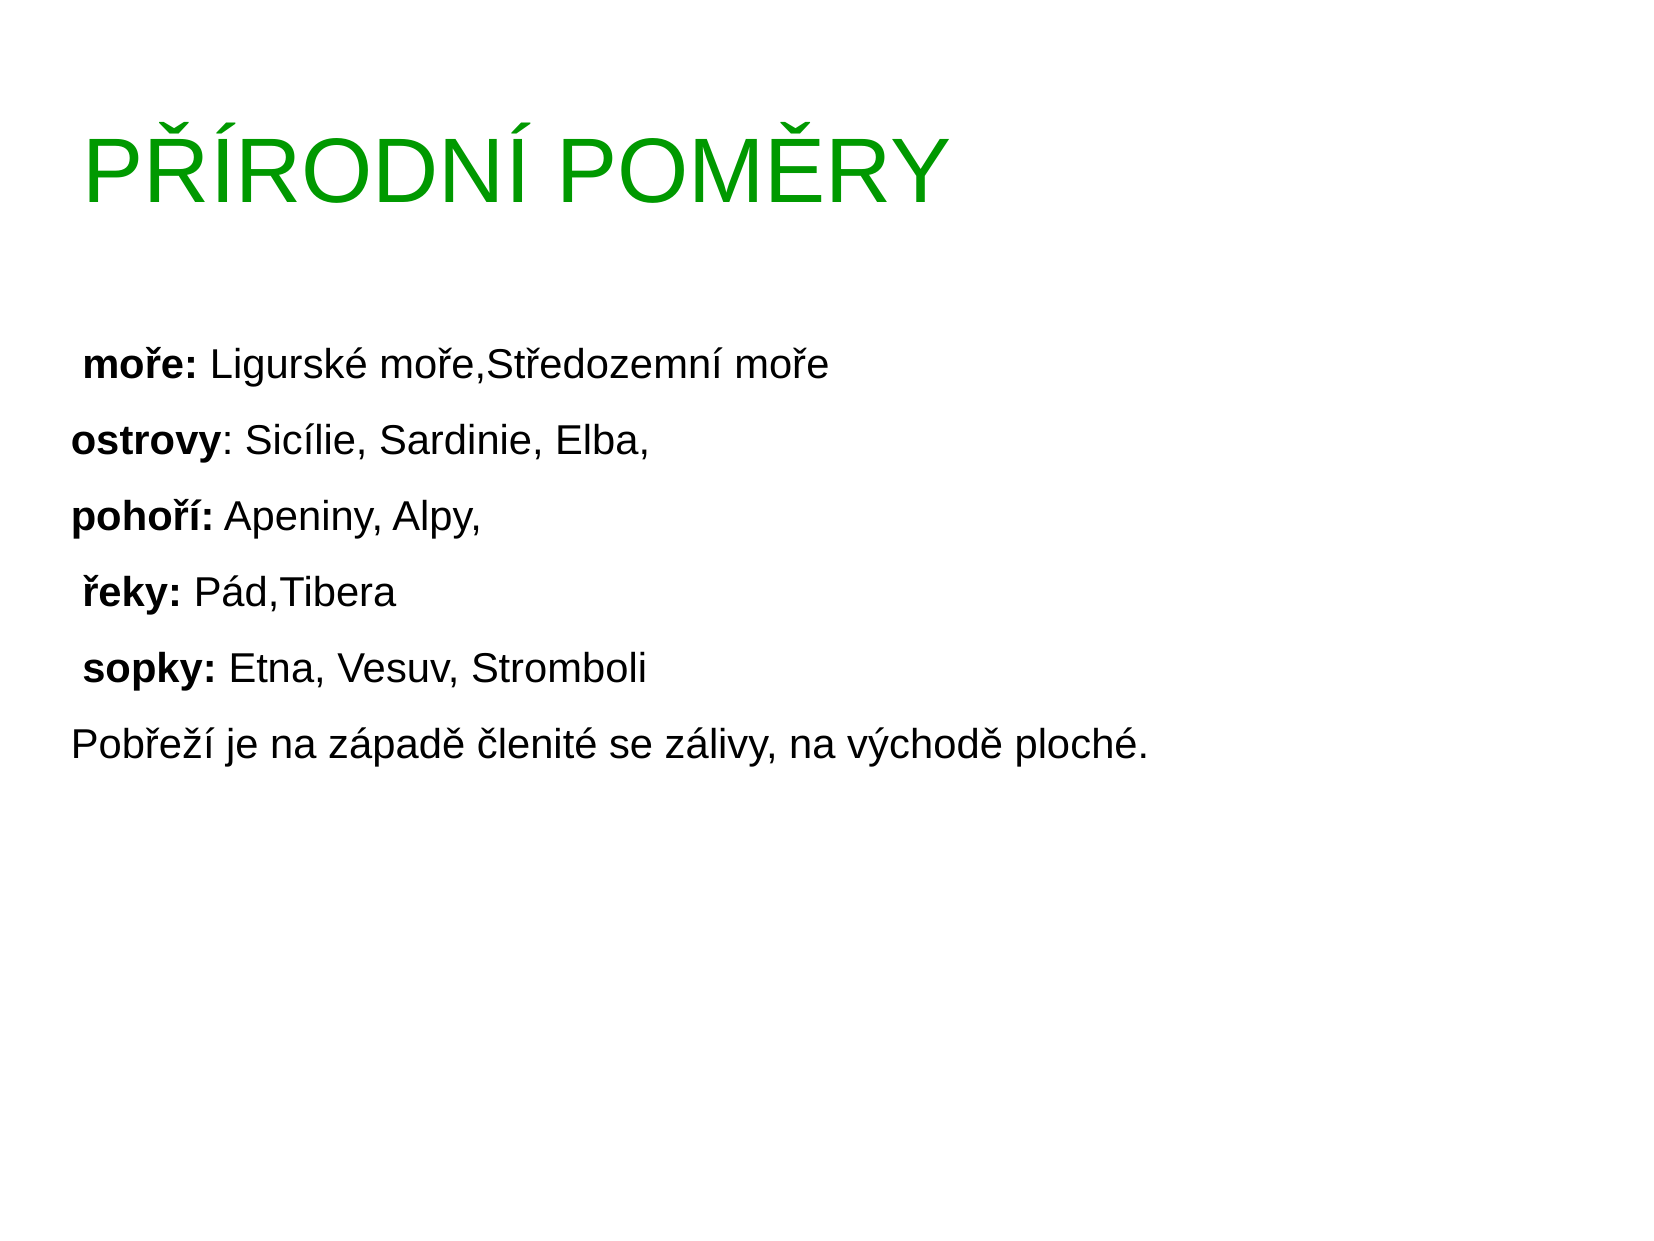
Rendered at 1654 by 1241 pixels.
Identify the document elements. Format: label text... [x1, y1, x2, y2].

title PŘÍRODNÍ POMĚRY [82, 106, 1571, 237]
list moře: Ligurské moře,Středozemní moře ostrovy: Sicílie, Sardinie, Elba, pohoří: Apeniny, Alpy, řeky: Pád,Tibera sopky: Etna, Vesuv, Stromboli Pobřeží je na západě členité se zálivy, na východě ploché. [0, 264, 1489, 1241]
